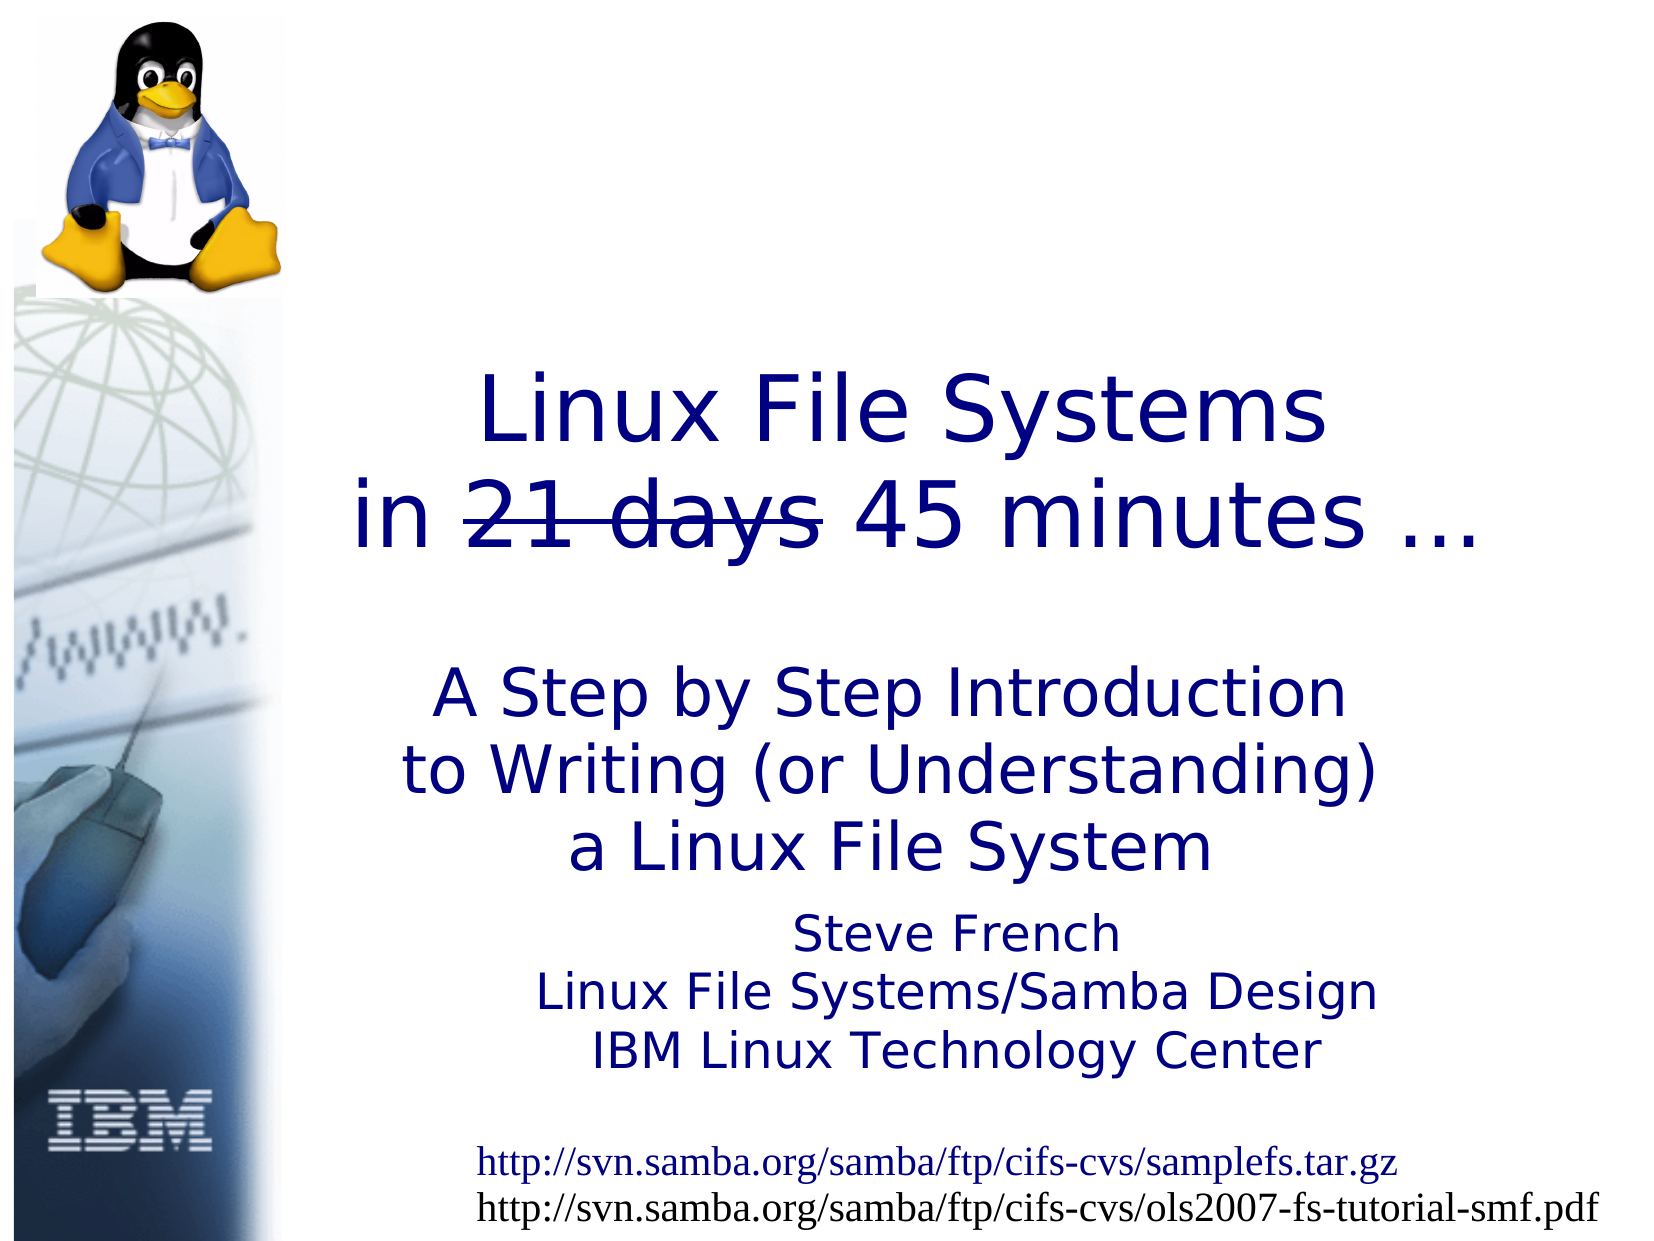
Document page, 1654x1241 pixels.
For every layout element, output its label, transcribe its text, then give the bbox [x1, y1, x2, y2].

title Linux File Systems in 21 days 45 minutes ... [273, 359, 1562, 567]
text_box A Step by Step Introduction to Writing (or Understanding) a Linux File System [390, 655, 1392, 878]
text_box Steve French Linux File Systems/Samba Design IBM Linux Technology Center http://svn.samba.org/samba/ftp/cifs-cvs/samplefs.tar.gz http://svn.samba.org/samba/ftp/cifs-cvs/ols2007-fs-tutorial-smf.pdf [299, 904, 1616, 1221]
